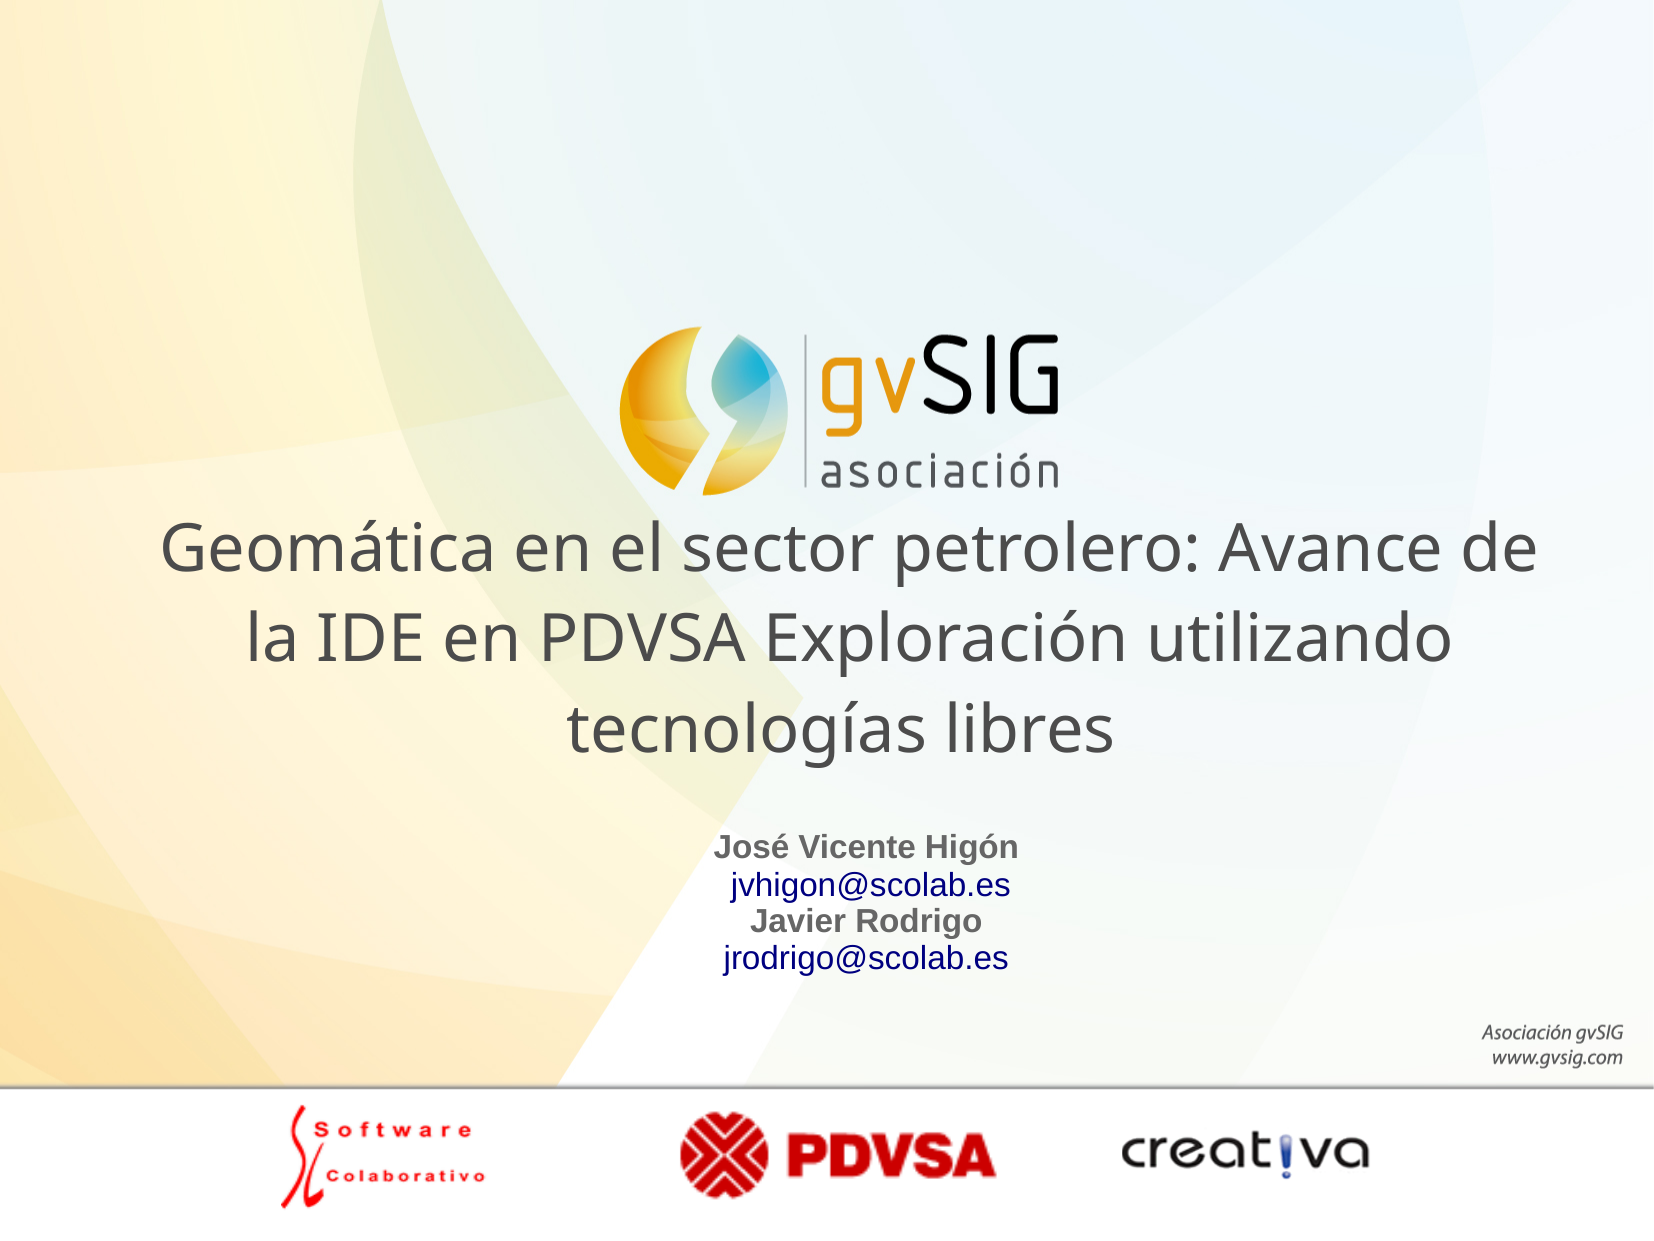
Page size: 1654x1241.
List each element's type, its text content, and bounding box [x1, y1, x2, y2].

text_box José Vicente Higón jvhigon@scolab.es Javier Rodrigo jrodrigo@scolab.es [413, 821, 1329, 1095]
picture [0, 0, 1654, 1241]
title Geomática en el sector petrolero: Avance de la IDE en PDVSA Exploración utilizando tecnologías libres [135, 519, 1565, 753]
